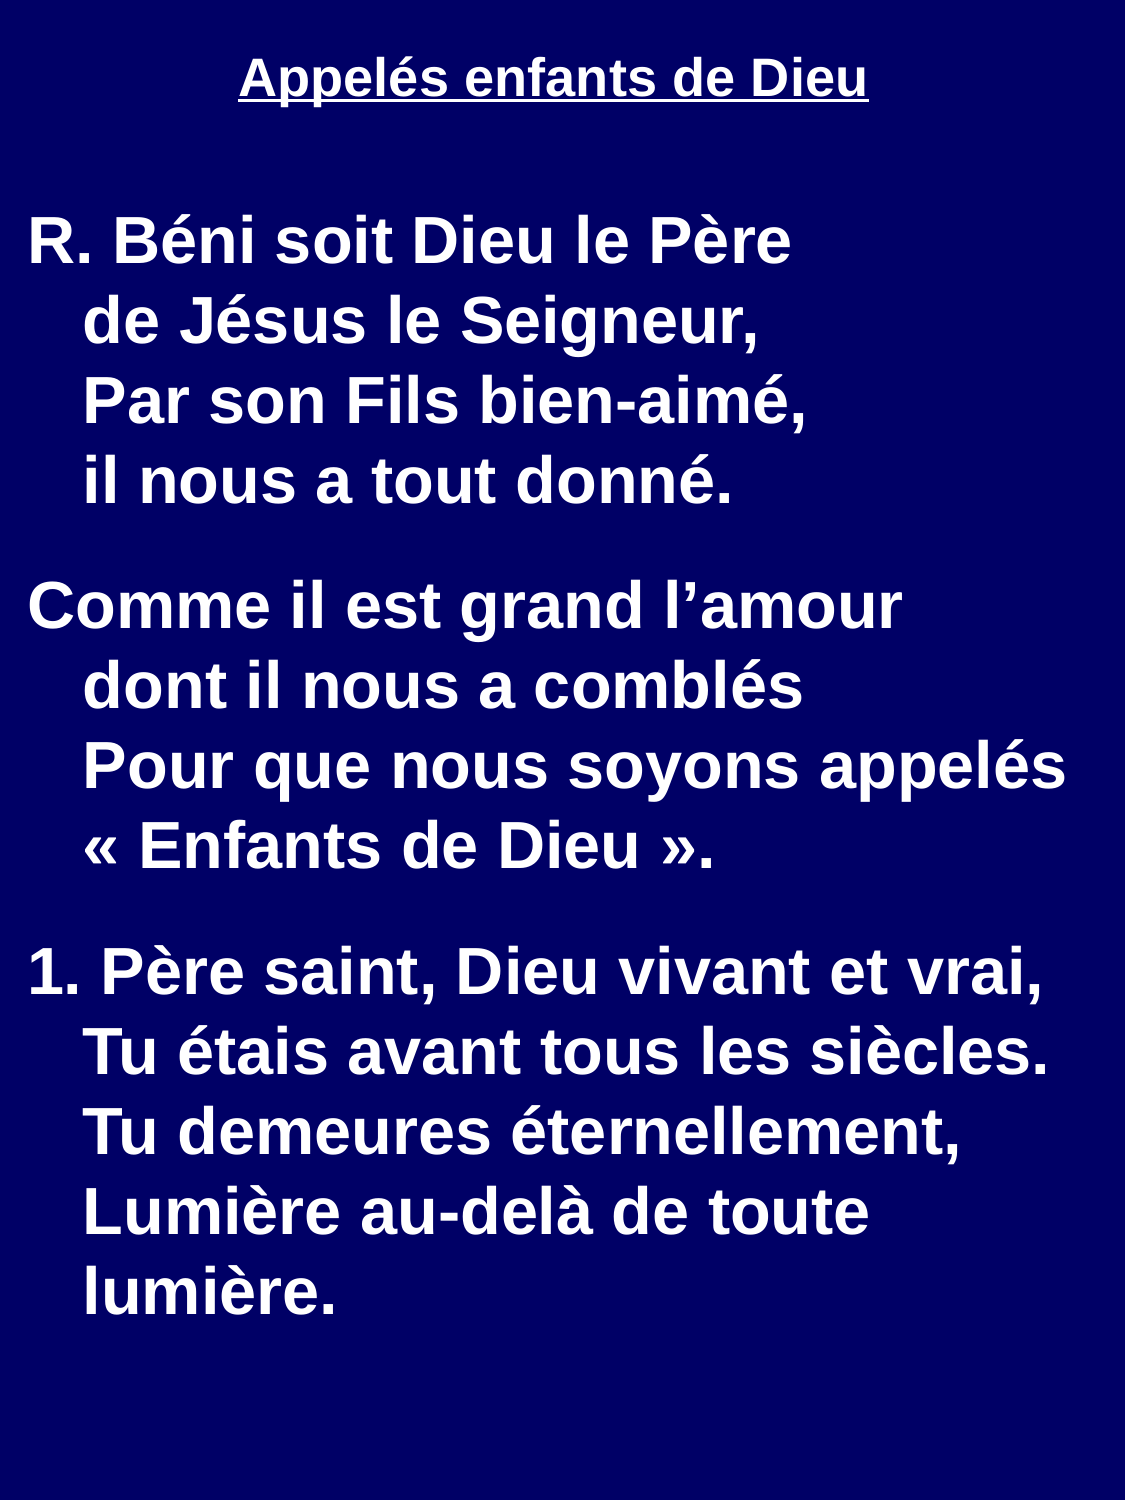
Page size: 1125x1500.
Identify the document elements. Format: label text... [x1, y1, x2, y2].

text_box Appelés enfants de Dieu R. Béni soit Dieu le Père de Jésus le Seigneur, Par son Fils bien-aimé, il nous a tout donné. Comme il est grand l’amour dont il nous a comblés Pour que nous soyons appelés « Enfants de Dieu ». 1. Père saint, Dieu vivant et vrai, Tu étais avant tous les siècles. Tu demeures éternellement, Lumière au-delà de toute lumière. [11, 0, 1111, 1394]
